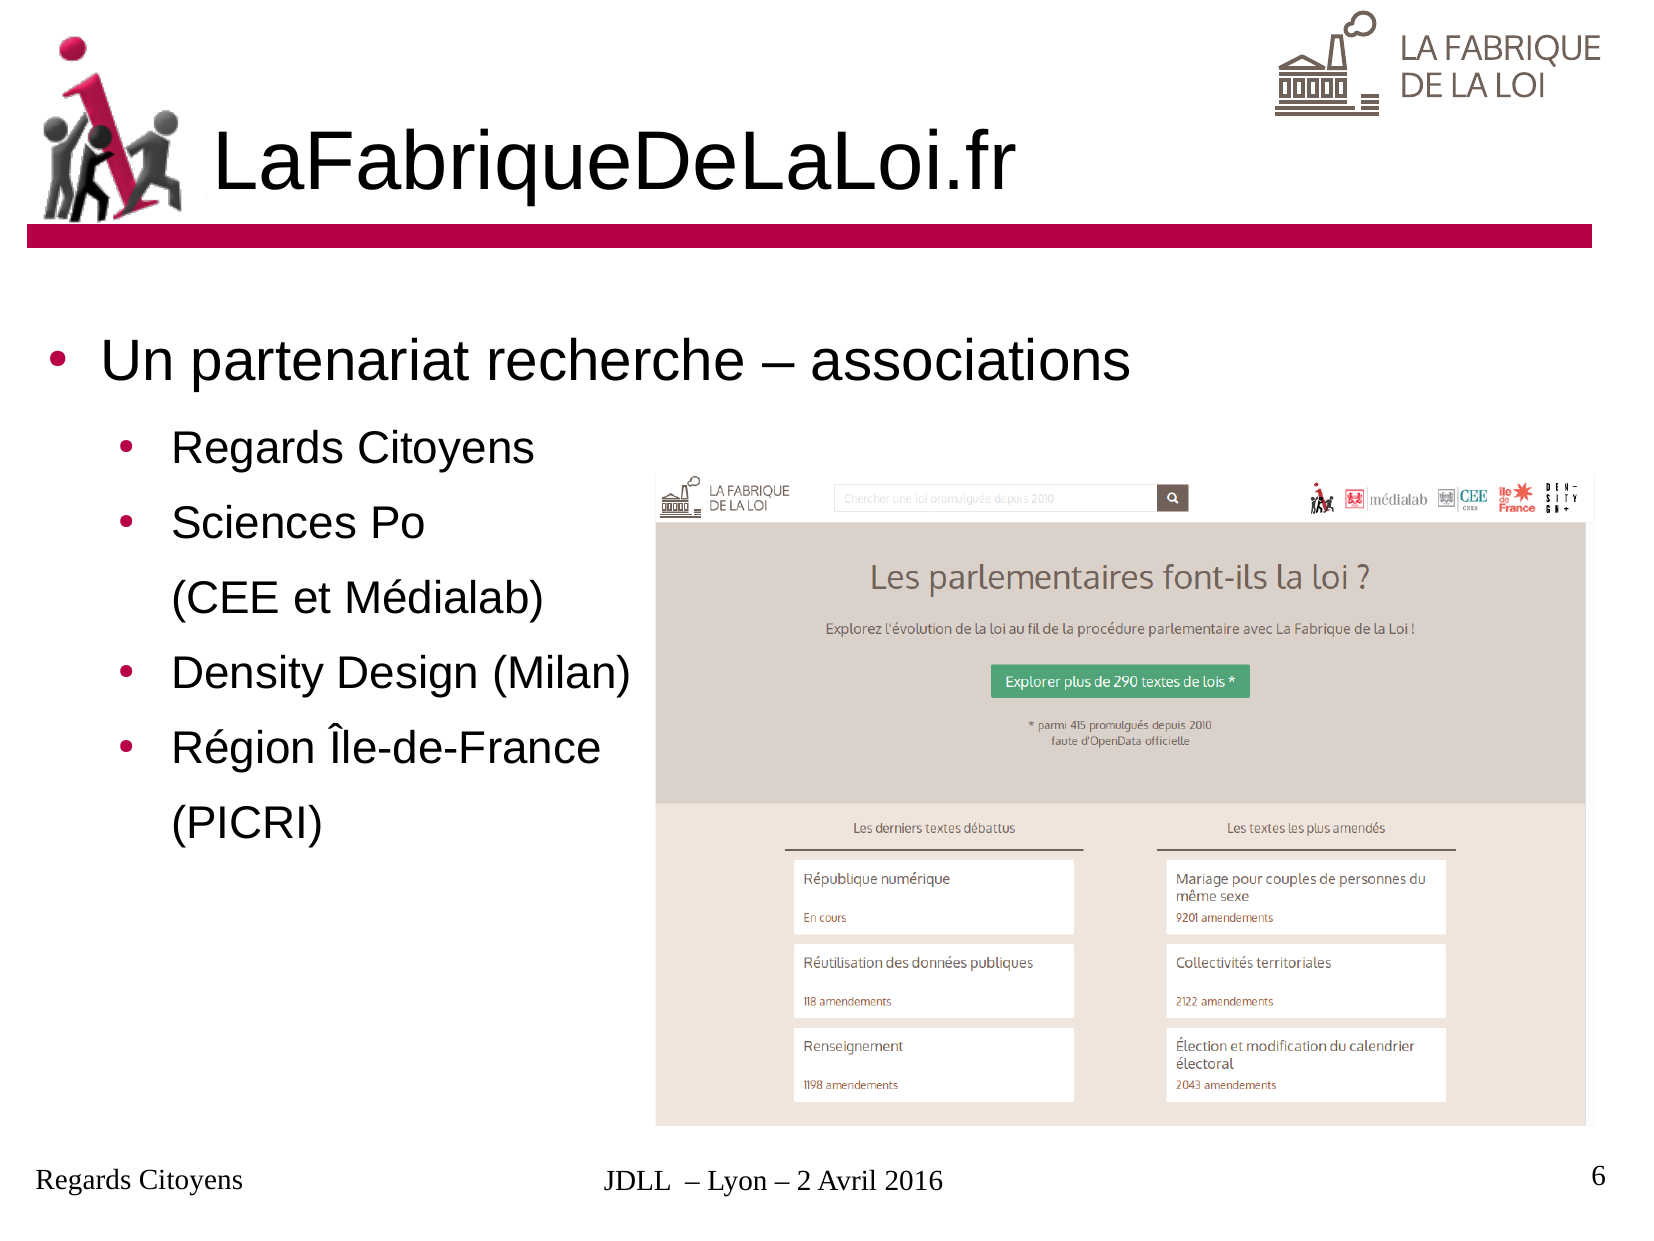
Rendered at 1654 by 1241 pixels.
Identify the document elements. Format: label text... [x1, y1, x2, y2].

picture [1264, 5, 1654, 127]
picture [655, 475, 1595, 1126]
title LaFabriqueDeLaLoi.fr [212, 64, 1625, 258]
list Un partenariat recherche – associations Regards Citoyens Sciences Po (CEE et Médialab) Density Design (Milan) Région Île-de-France (PICRI) [29, 327, 1618, 1185]
picture [27, 31, 208, 224]
